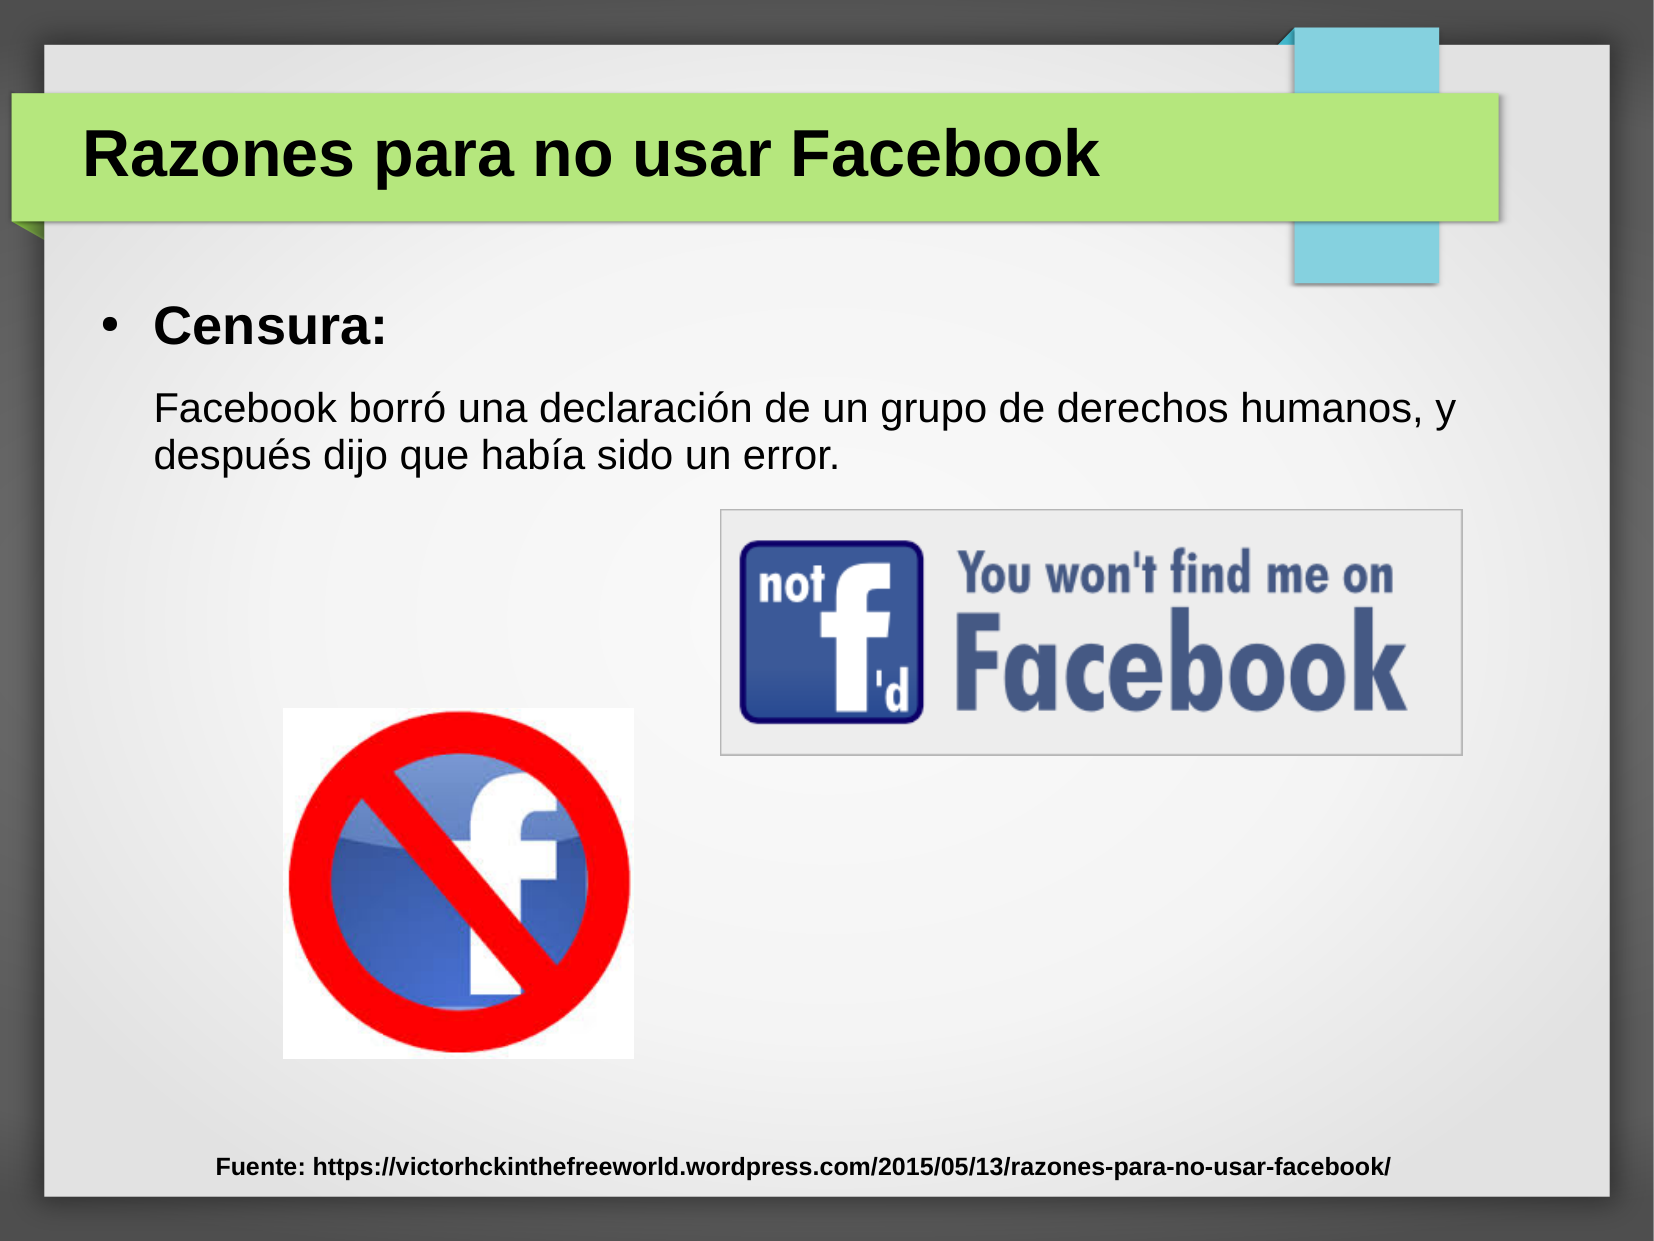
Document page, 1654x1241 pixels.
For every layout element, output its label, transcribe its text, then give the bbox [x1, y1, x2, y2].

text_box Fuente: https://victorhckinthefreeworld.wordpress.com/2015/05/13/razones-para-no-usar-facebook/ [200, 1145, 1607, 1189]
picture [0, 0, 1654, 1241]
list Censura: Facebook borró una declaración de un grupo de derechos humanos, y después dijo que había sido un error. [82, 295, 1571, 1015]
title Razones para no usar Facebook [82, 94, 1264, 213]
